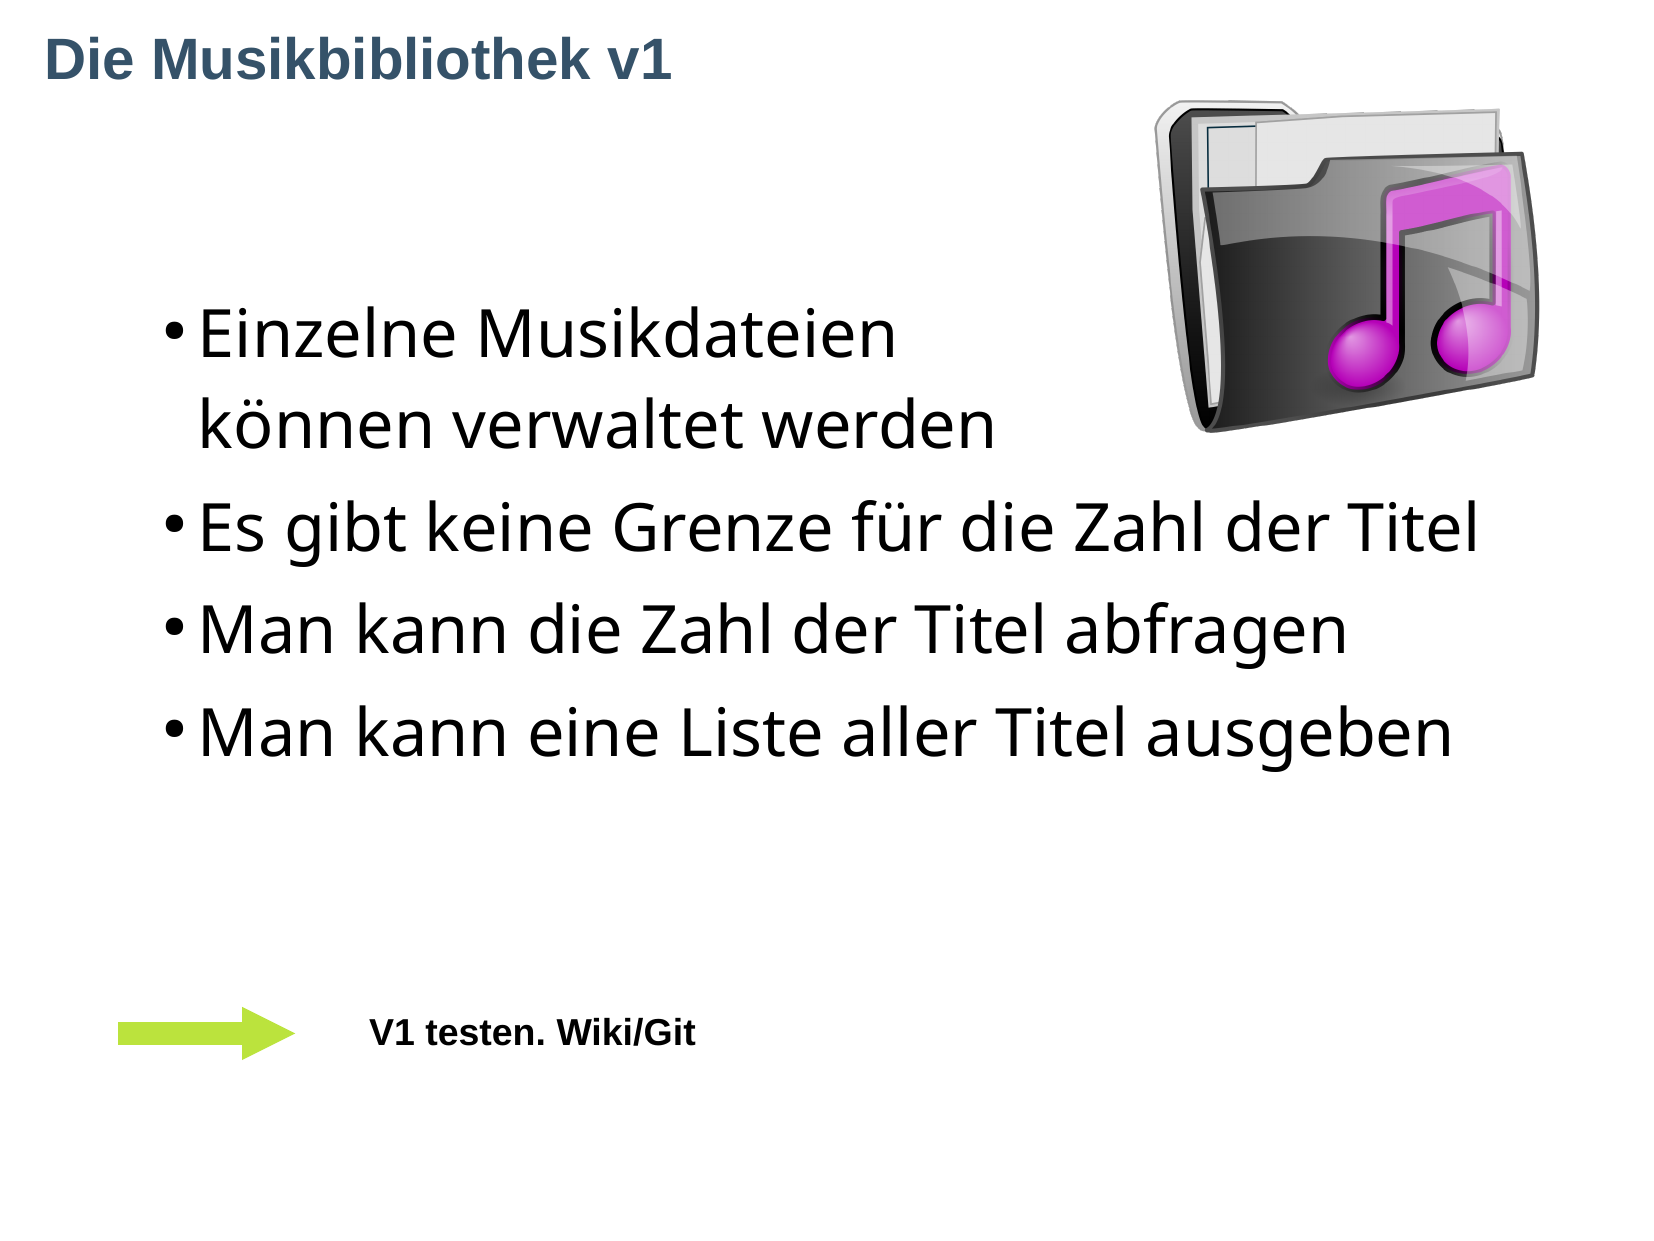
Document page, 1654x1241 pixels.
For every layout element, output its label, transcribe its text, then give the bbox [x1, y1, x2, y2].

picture [1151, 54, 1541, 443]
text_box Einzelne Musikdateien können verwaltet werden Es gibt keine Grenze für die Zahl der Titel Man kann die Zahl der Titel abfragen Man kann eine Liste aller Titel ausgeben [147, 279, 1595, 886]
text_box V1 testen. Wiki/Git [354, 1003, 1329, 1061]
text_box Die Musikbibliothek v1 [29, 19, 1300, 100]
